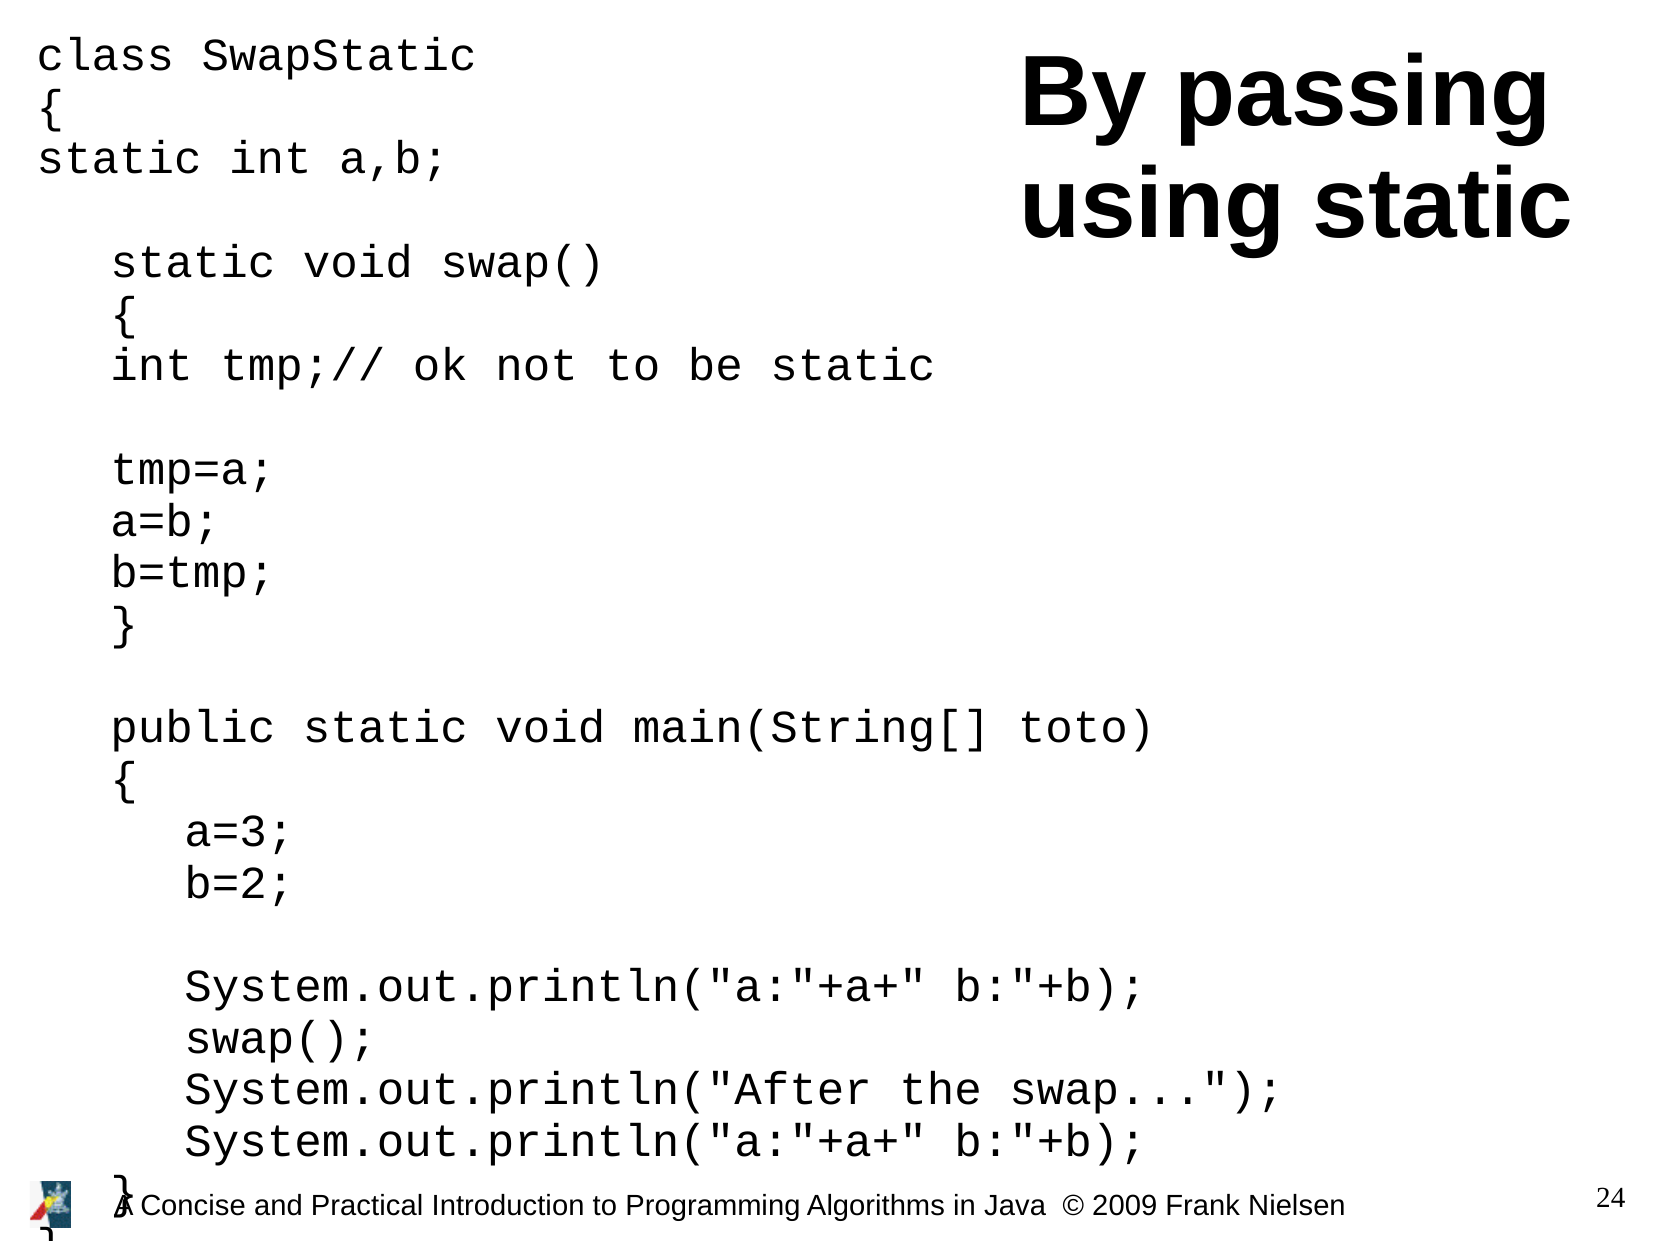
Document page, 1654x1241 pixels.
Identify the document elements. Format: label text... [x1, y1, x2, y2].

text_box By passing using static [1004, 27, 1595, 266]
text_box class SwapStatic { static int a,b; static void swap() { int tmp;// ok not to be static tmp=a; a=b; b=tmp; } public static void main(String[] toto) { a=3; b=2; System.out.println("a:"+a+" b:"+b); swap(); System.out.println("After the swap..."); System.out.println("a:"+a+" b:"+b); } } [21, 25, 1300, 1211]
picture [29, 1211, 71, 1228]
